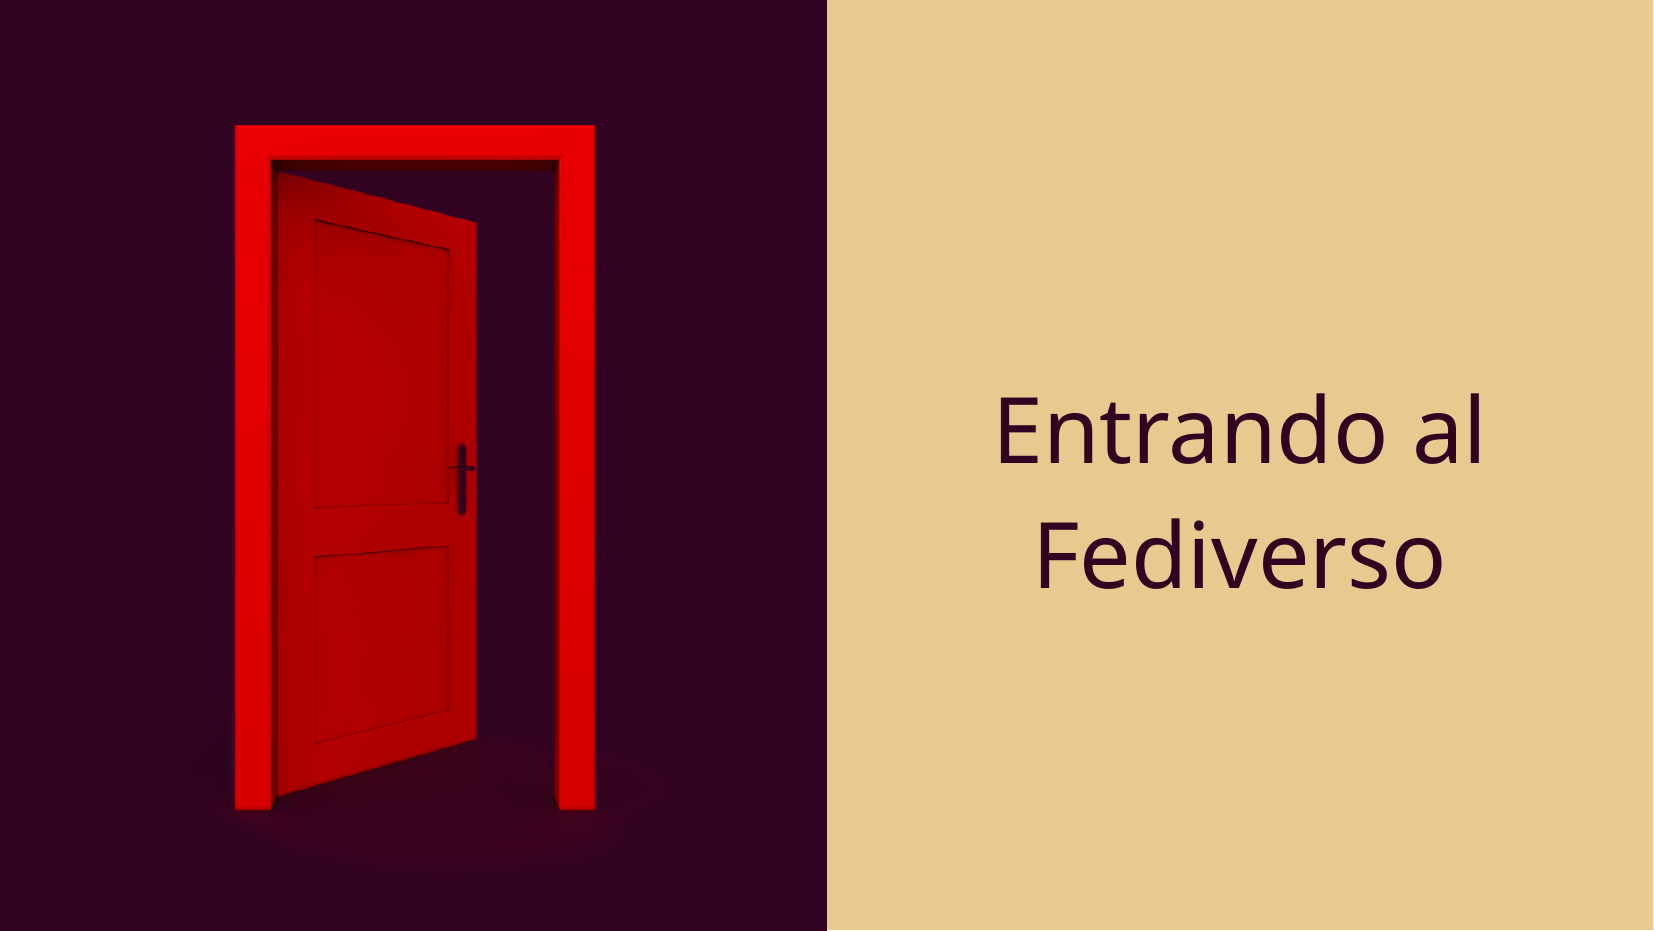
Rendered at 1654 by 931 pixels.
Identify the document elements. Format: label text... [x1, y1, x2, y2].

picture [141, 118, 680, 883]
text_box [0, 0, 827, 931]
title Entrando al Fediverso [868, 324, 1613, 656]
